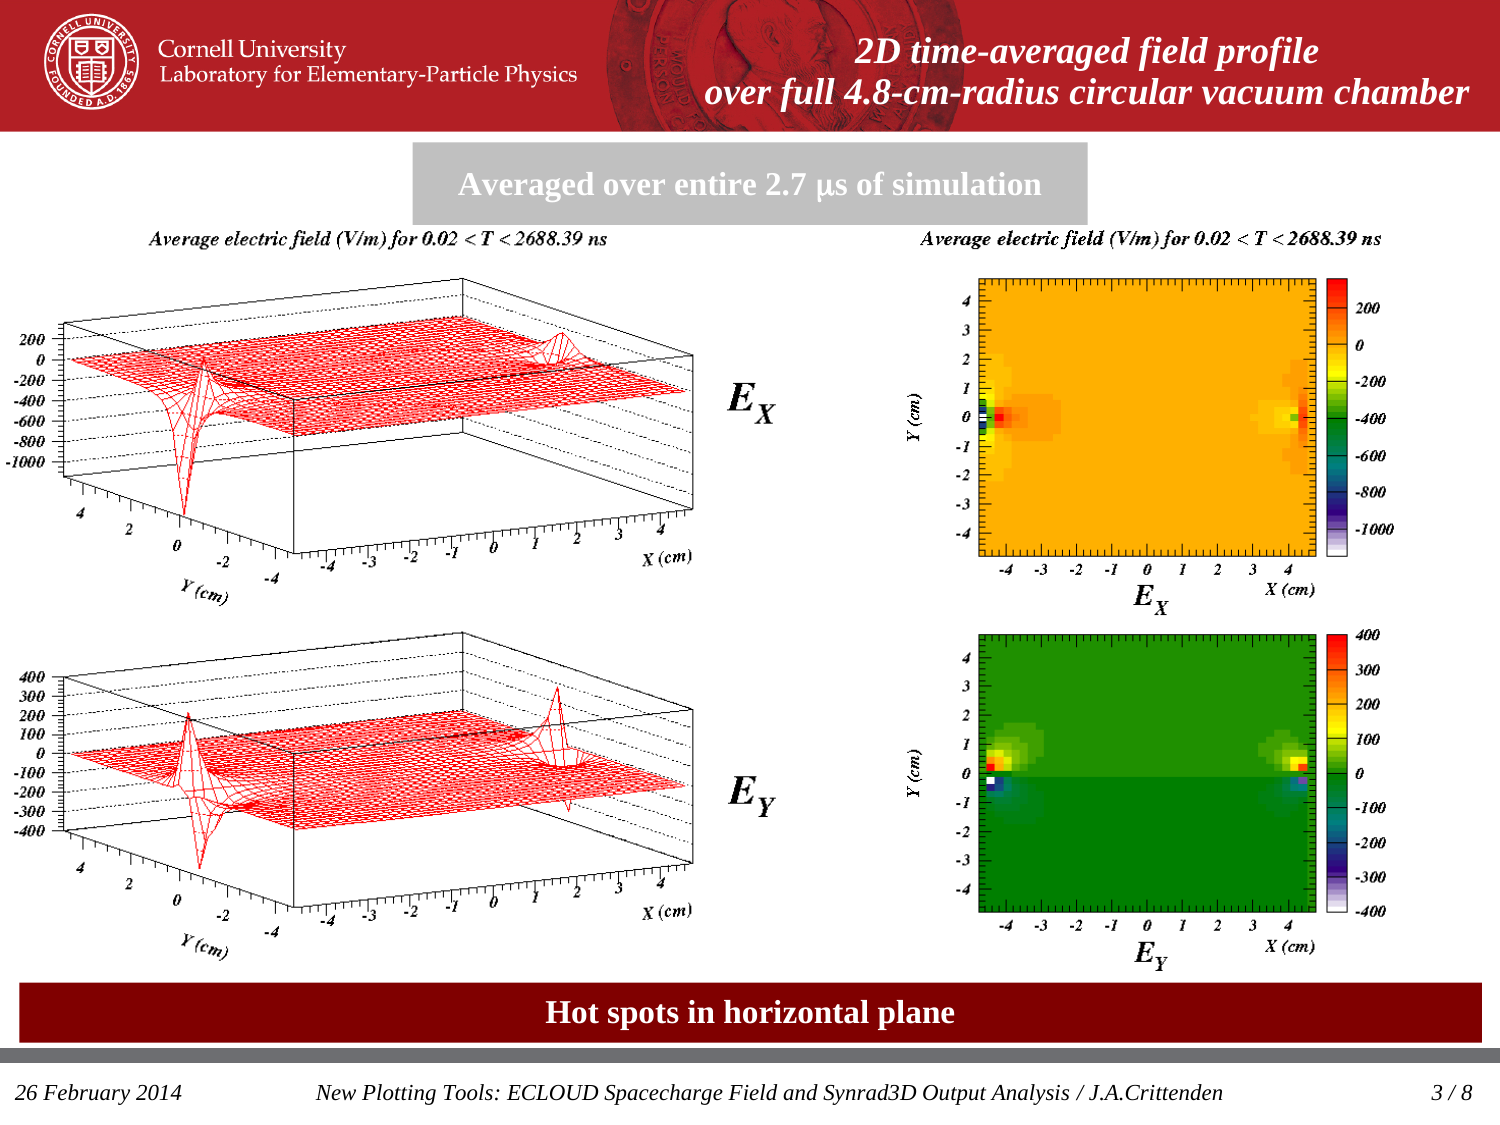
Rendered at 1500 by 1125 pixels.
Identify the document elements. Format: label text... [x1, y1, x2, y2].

picture [0, 226, 785, 977]
picture [0, 0, 1500, 132]
title 2D time-averaged field profile over full 4.8-cm-radius circular vacuum chamber [675, 7, 1500, 136]
text_box Hot spots in horizontal plane [19, 982, 1482, 1043]
text_box Averaged over entire 2.7 ms of simulation [412, 142, 1088, 225]
picture [900, 226, 1411, 977]
